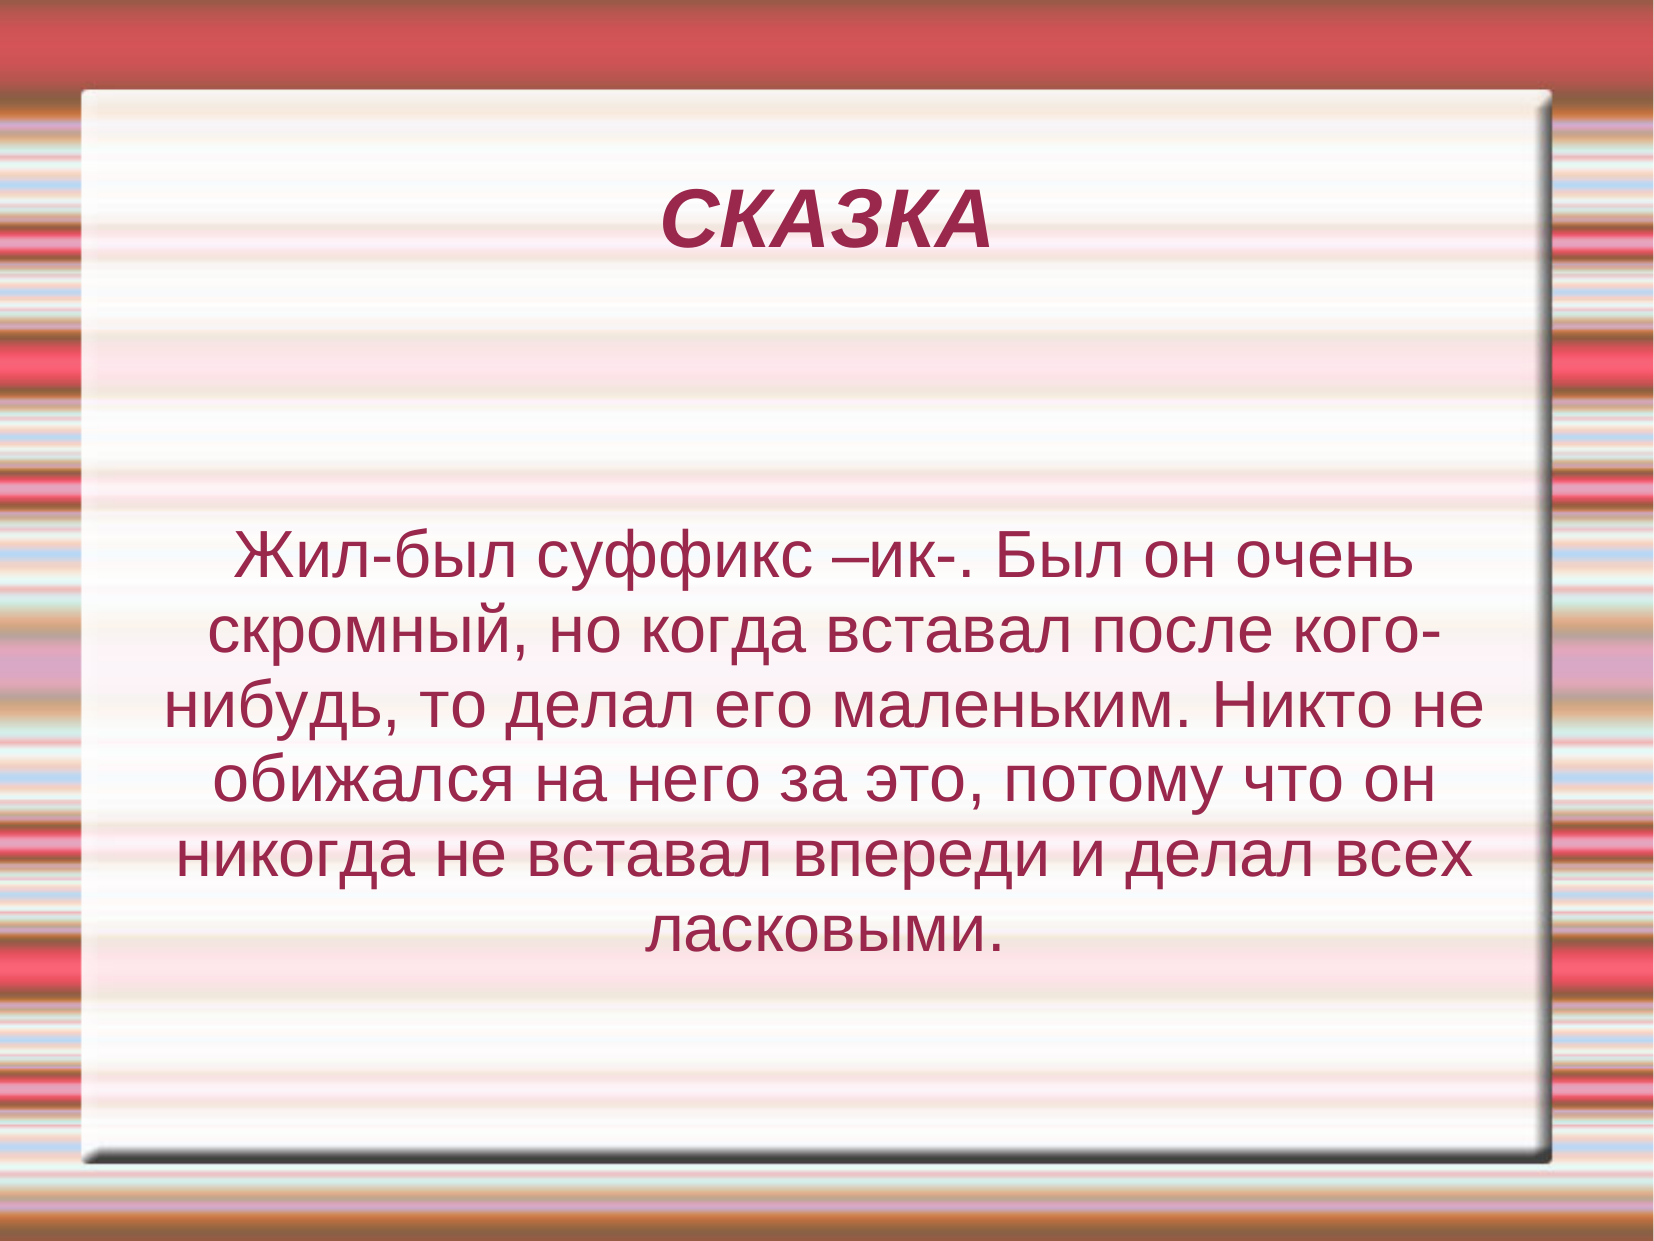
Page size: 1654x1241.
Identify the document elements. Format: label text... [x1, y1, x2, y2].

title СКАЗКА [121, 122, 1534, 315]
picture [0, 0, 1654, 1241]
subtitle Жил-был суффикс –ик-. Был он очень скромный, но когда вставал после кого-нибудь, то делал его маленьким. Никто не обижался на него за это, потому что он никогда не вставал впереди и делал всех ласковыми. [134, 358, 1516, 1125]
